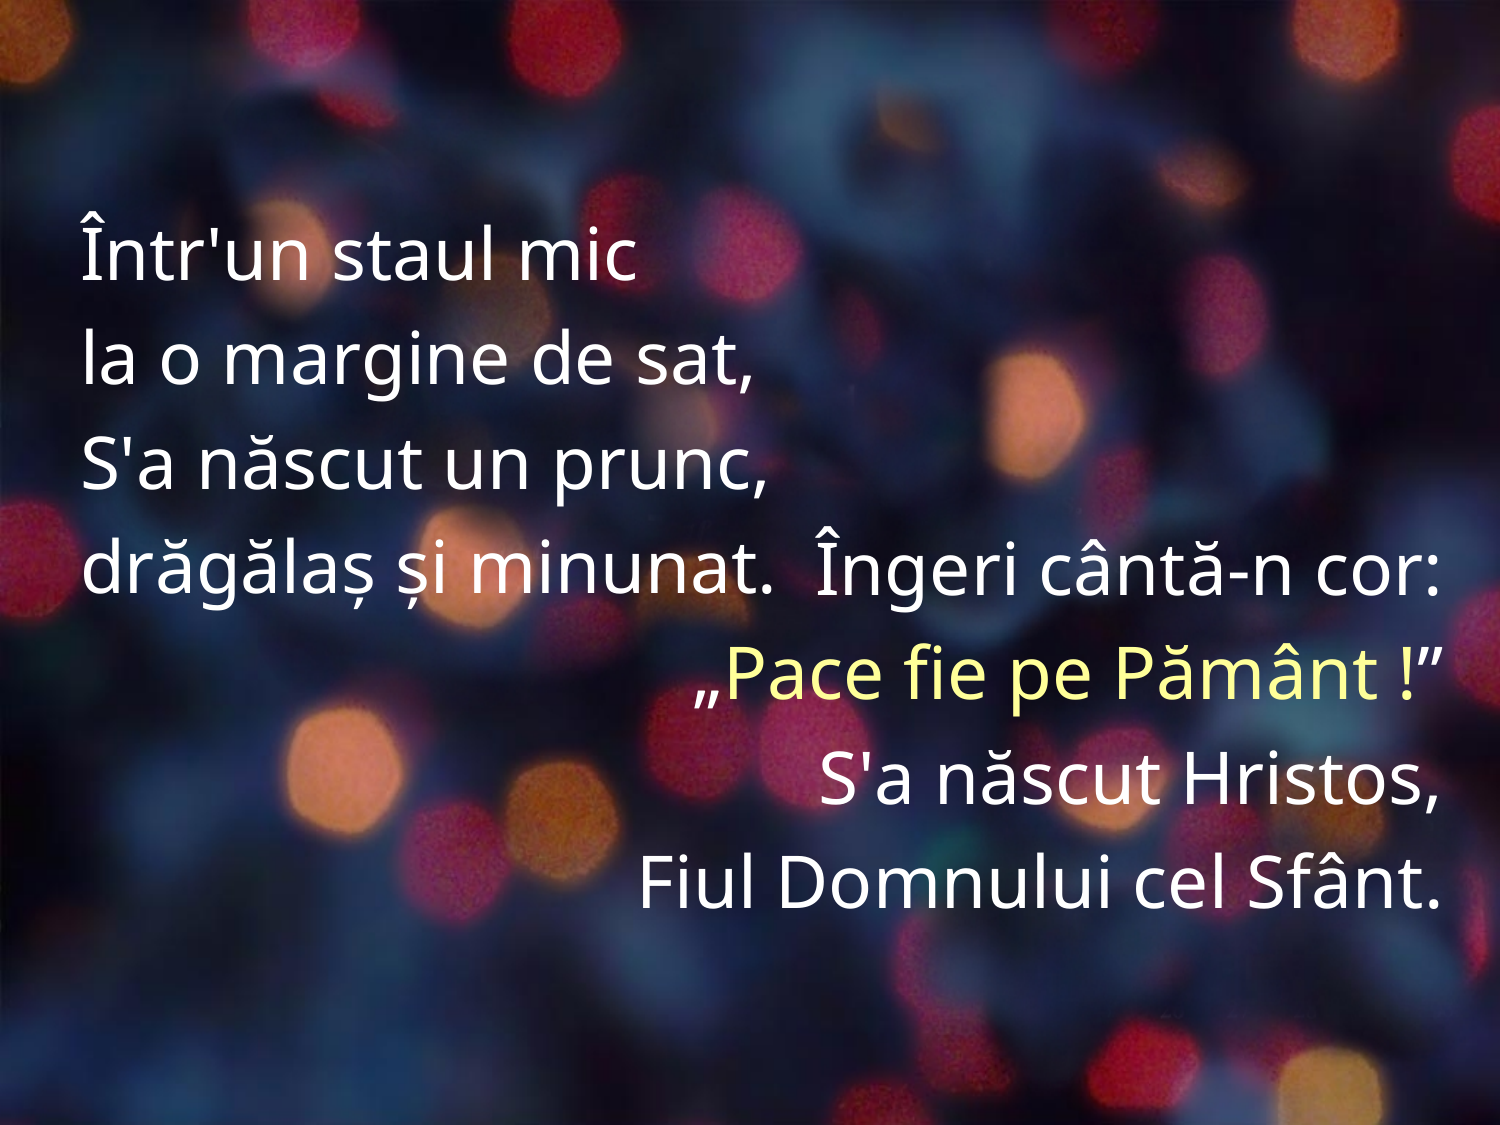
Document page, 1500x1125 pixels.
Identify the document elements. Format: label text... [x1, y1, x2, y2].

subtitle Într'un staul mic la o margine de sat, S'a născut un prunc, drăgălaş şi minunat. [64, 200, 1415, 709]
picture [0, 0, 1500, 1125]
text_box Îngeri cântă-n cor: „Pace fie pe Pământ !” S'a născut Hristos, Fiul Domnului cel Sfânt. [566, 515, 1459, 1024]
